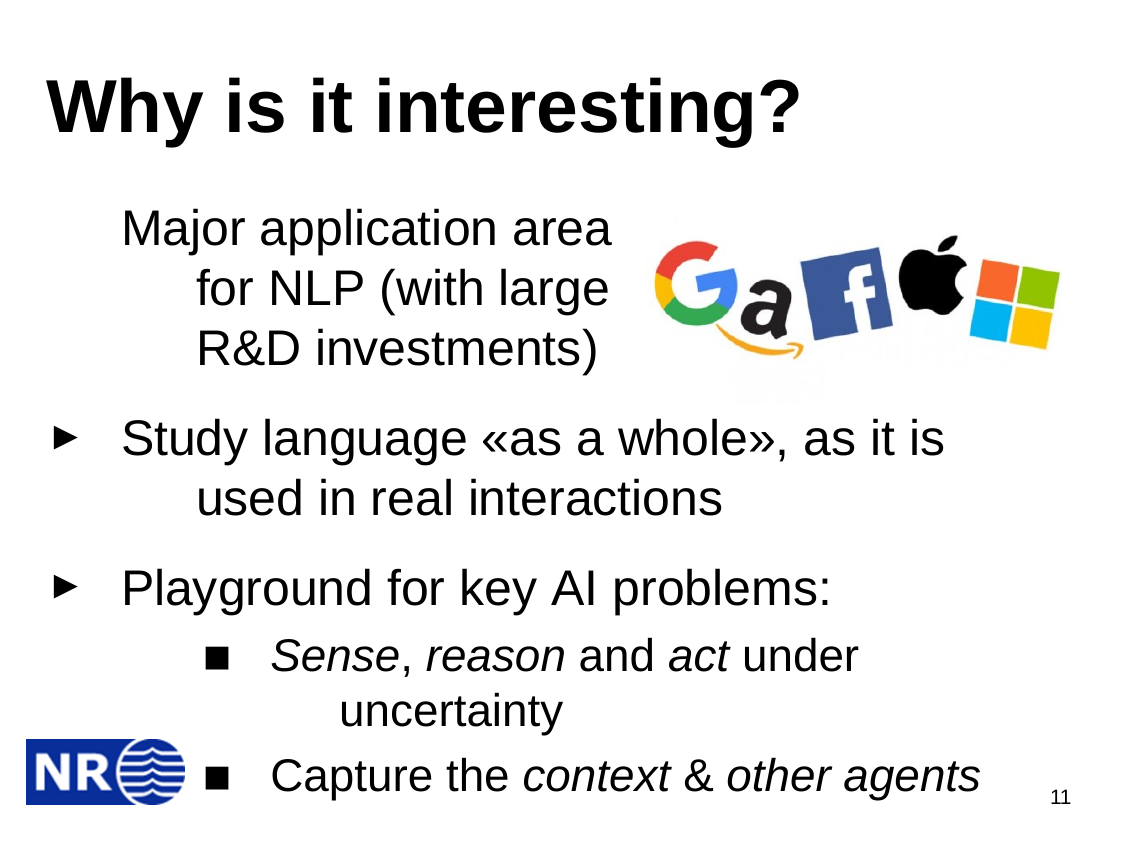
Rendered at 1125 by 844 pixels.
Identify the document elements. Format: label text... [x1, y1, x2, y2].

text_box Study language «as a whole», as it is used in real interactions Playground for key AI problems: Sense, reason and act under uncertainty Capture the context & other agents [30, 398, 1044, 604]
text_box [1035, 776, 1095, 812]
picture [645, 187, 1065, 404]
list Major application area for NLP (with large R&D investments) [30, 187, 634, 398]
title Why is it interesting? [30, 32, 1095, 157]
